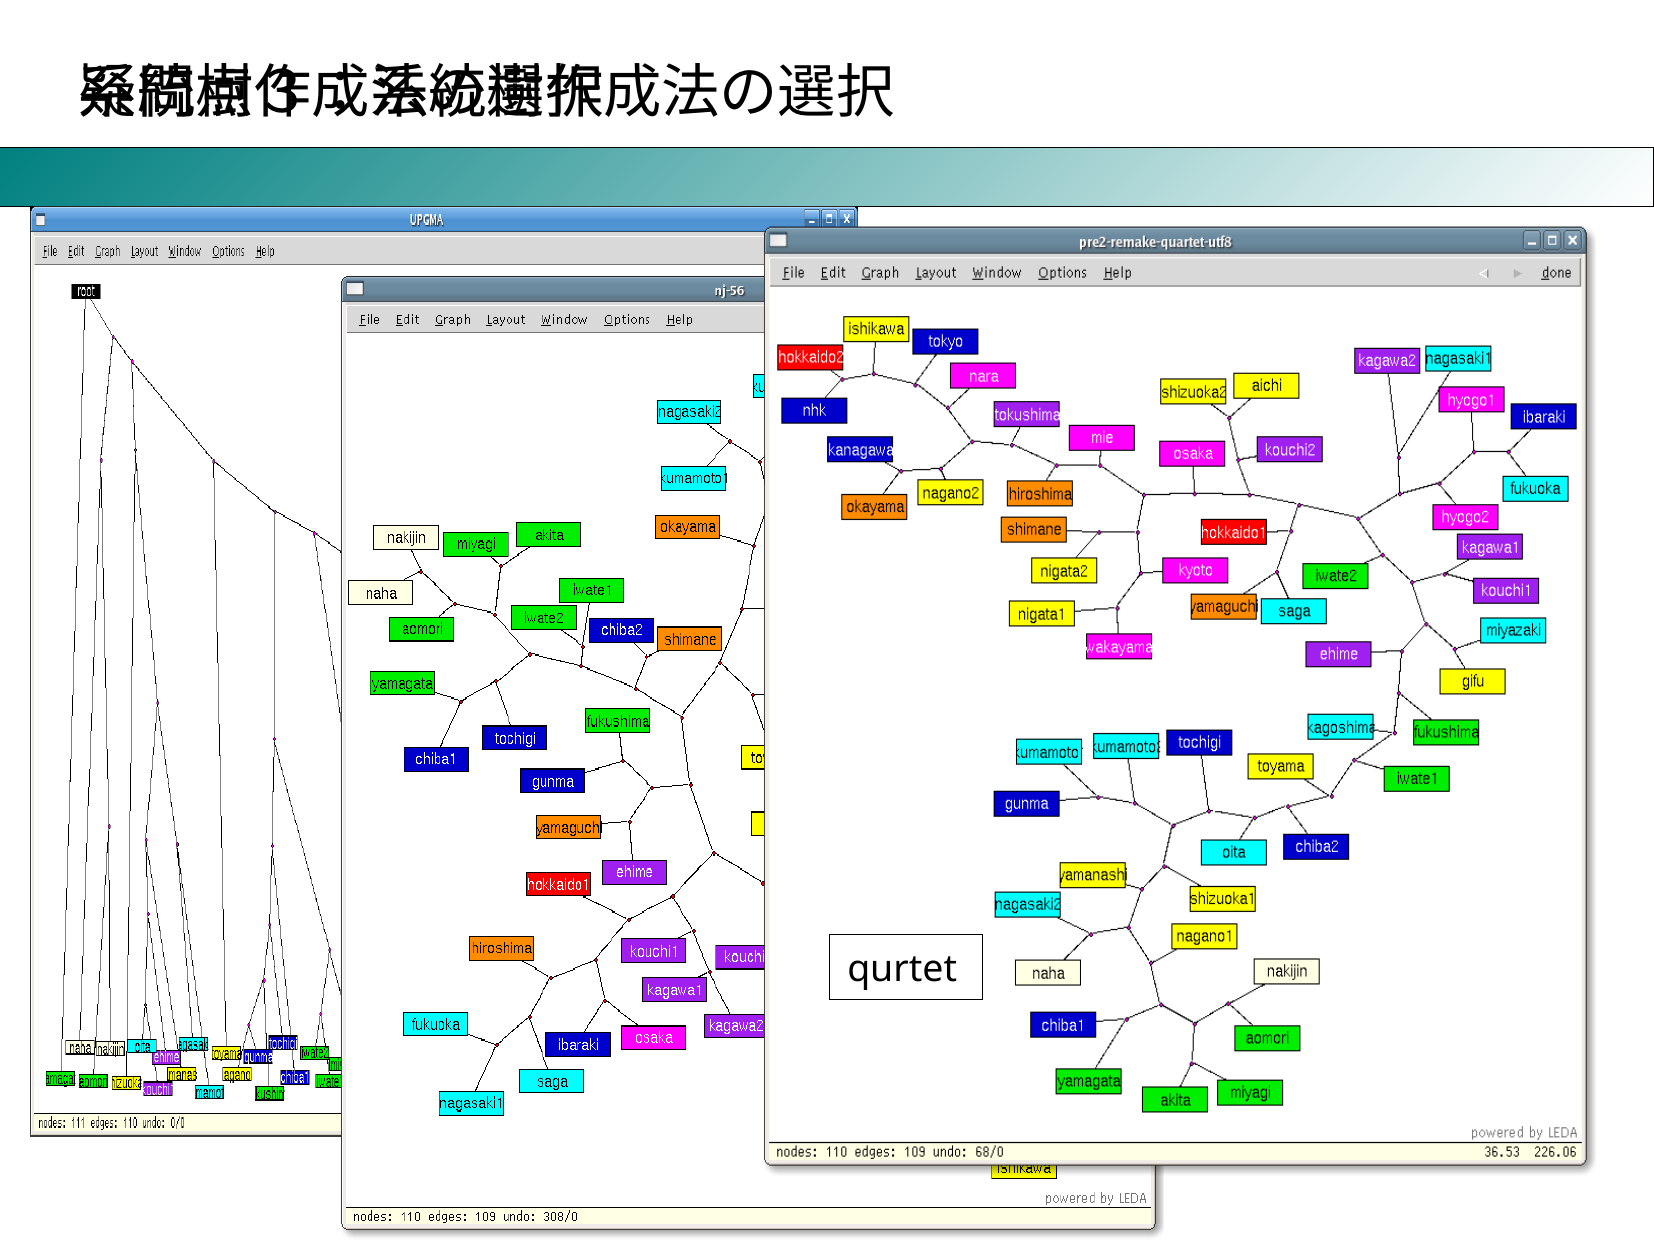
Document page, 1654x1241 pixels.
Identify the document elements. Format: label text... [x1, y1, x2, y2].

text_box 系統樹作成法の選択 [61, 34, 945, 134]
text_box qurtet [829, 931, 1044, 1004]
picture [30, 206, 1596, 1241]
